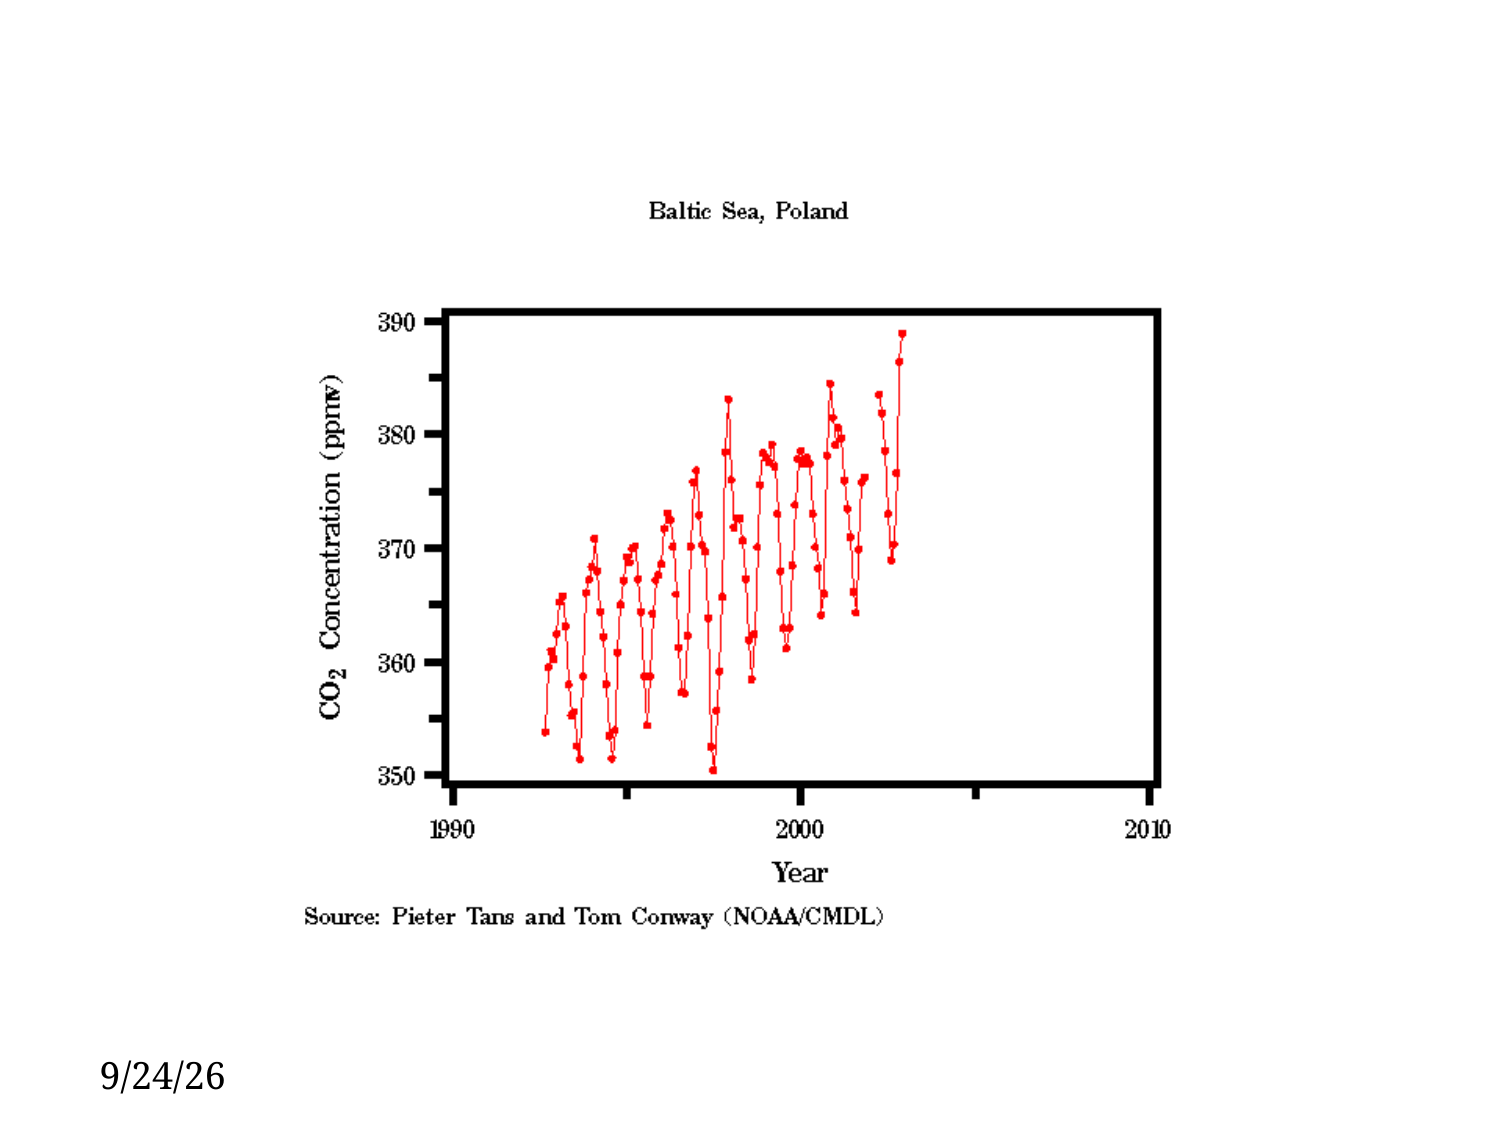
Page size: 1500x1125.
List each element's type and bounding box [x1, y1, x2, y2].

picture [304, 191, 1196, 934]
